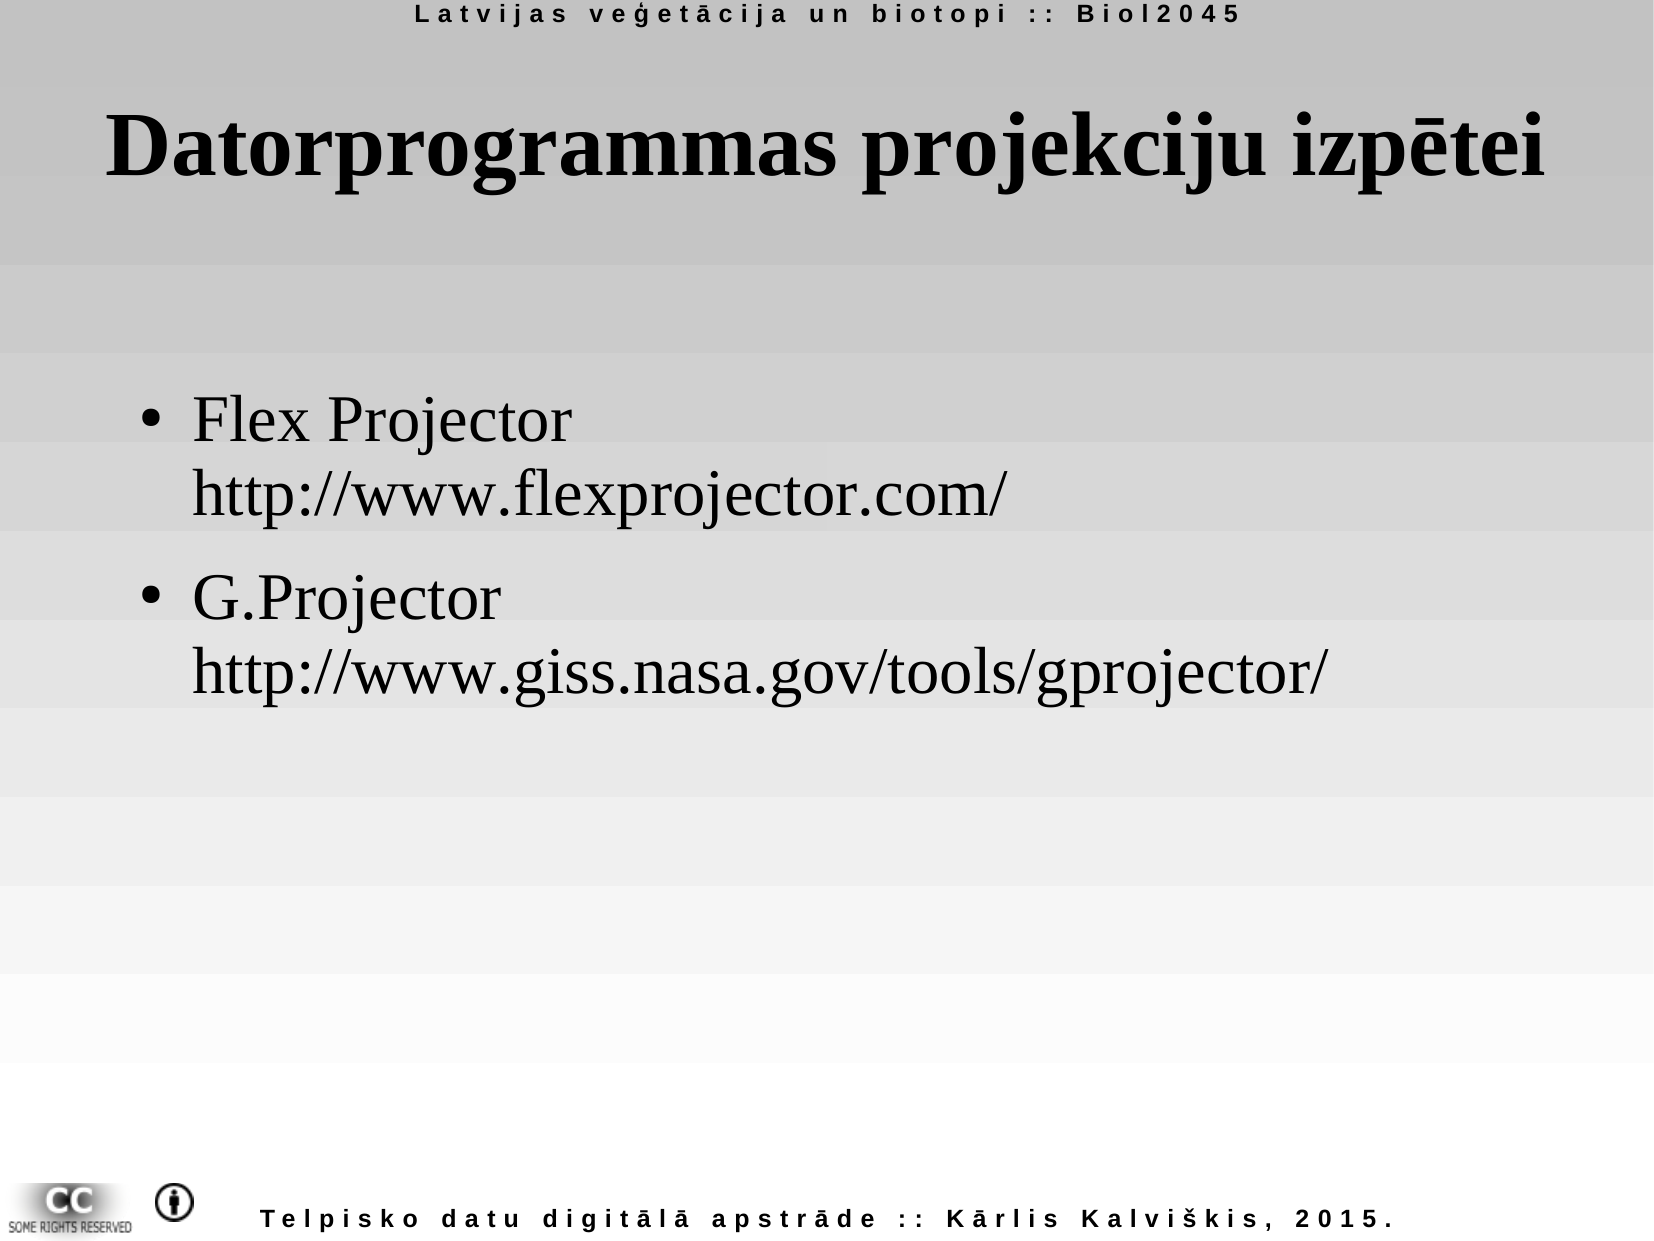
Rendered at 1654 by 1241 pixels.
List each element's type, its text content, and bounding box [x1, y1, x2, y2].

list Flex Projector http://www.flexprojector.com/ G.Projector http://www.giss.nasa.gov/tools/gprojector/ [121, 381, 1534, 1194]
title Datorprogrammas projekciju izpētei [0, 1, 1654, 287]
picture [0, 287, 1654, 1241]
